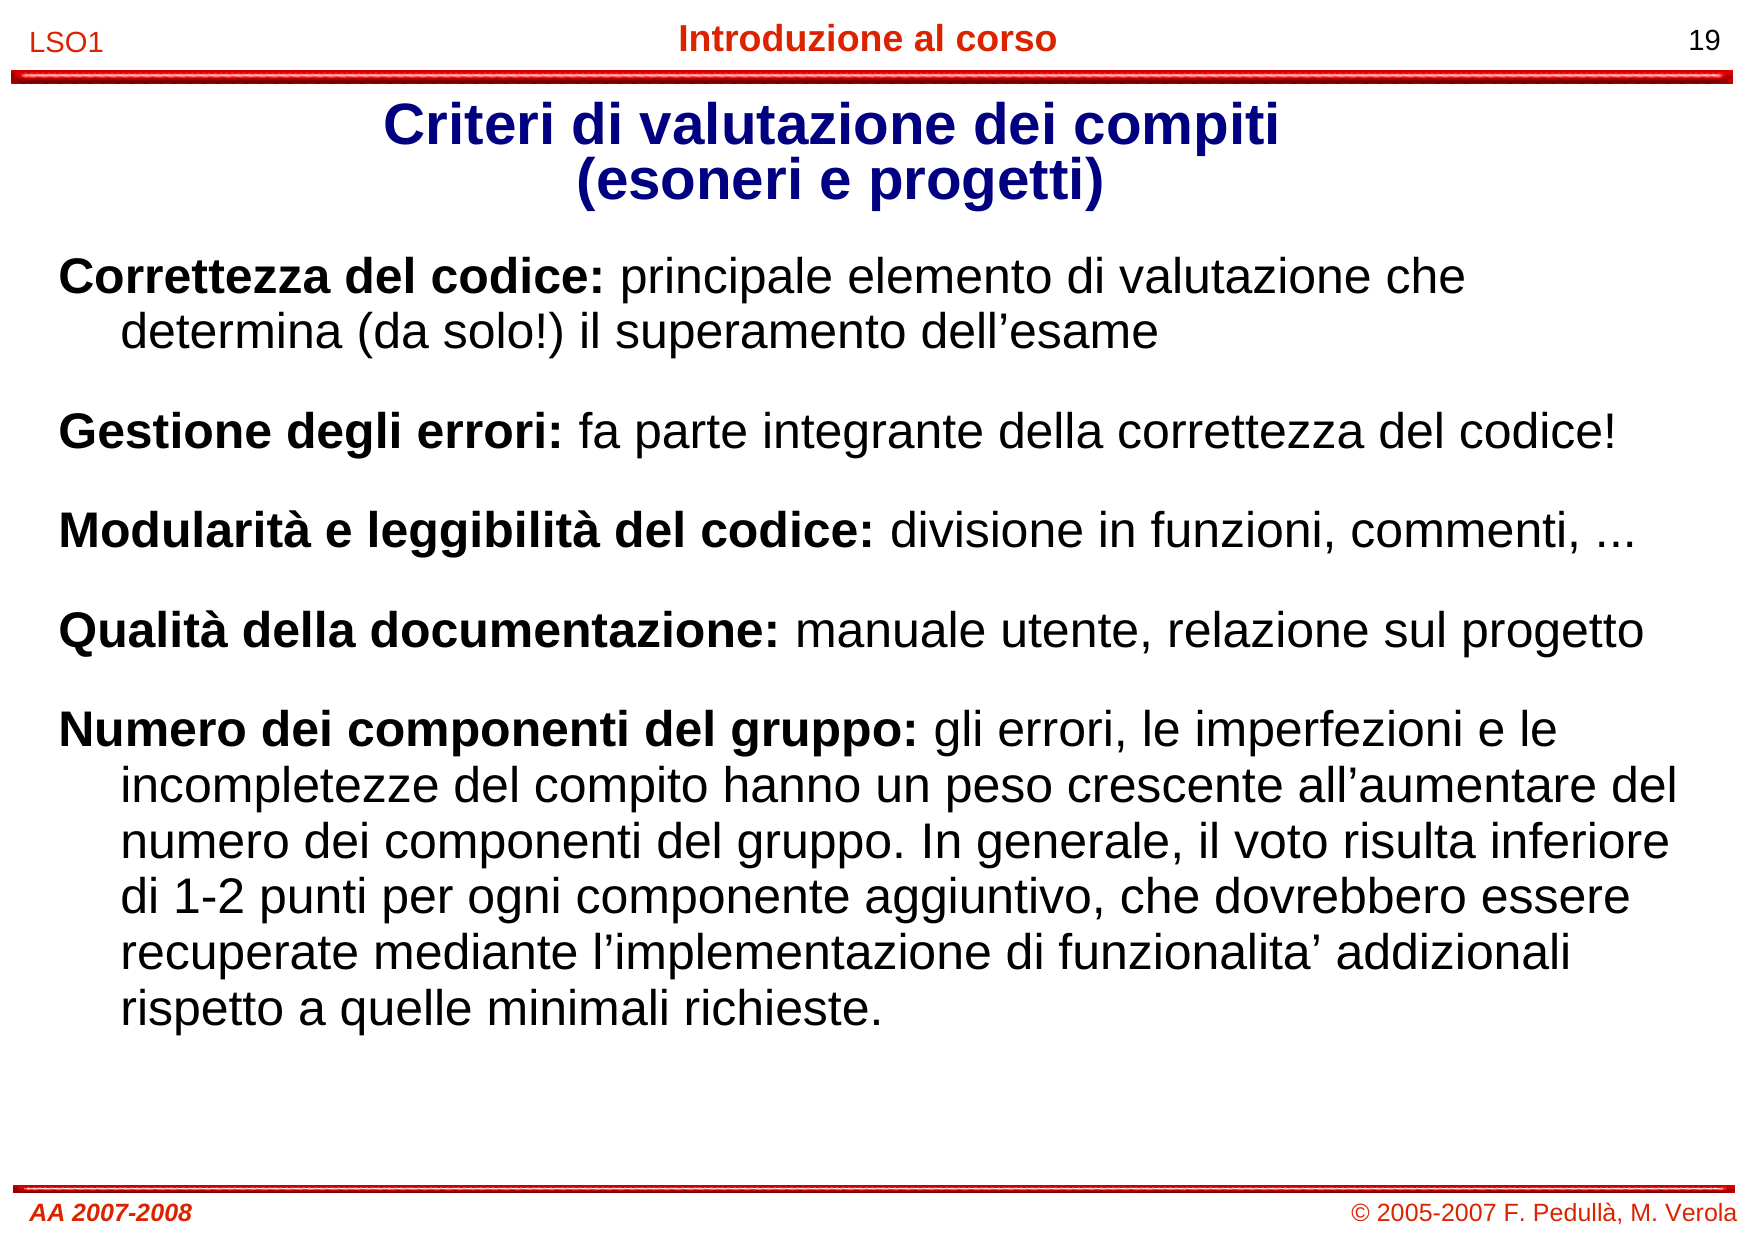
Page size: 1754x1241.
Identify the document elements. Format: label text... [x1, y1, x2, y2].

list Correttezza del codice: principale elemento di valutazione che determina (da solo!) il superamento dell’esame Gestione degli errori: fa parte integrante della correttezza del codice! Modularità e leggibilità del codice: divisione in funzioni, commenti, ... Qualità della documentazione: manuale utente, relazione sul progetto Numero dei componenti del gruppo: gli errori, le imperfezioni e le incompletezze del compito hanno un peso crescente all’aumentare del numero dei componenti del gruppo. In generale, il voto risulta inferiore di 1-2 punti per ogni componente aggiuntivo, che dovrebbero essere recuperate mediante l’implementazione di funzionalita’ addizionali rispetto a quelle minimali richieste. [58, 247, 1696, 1084]
picture [13, 1185, 1735, 1193]
picture [11, 70, 1733, 84]
title Criteri di valutazione dei compiti (esoneri e progetti) [4, 95, 1678, 216]
